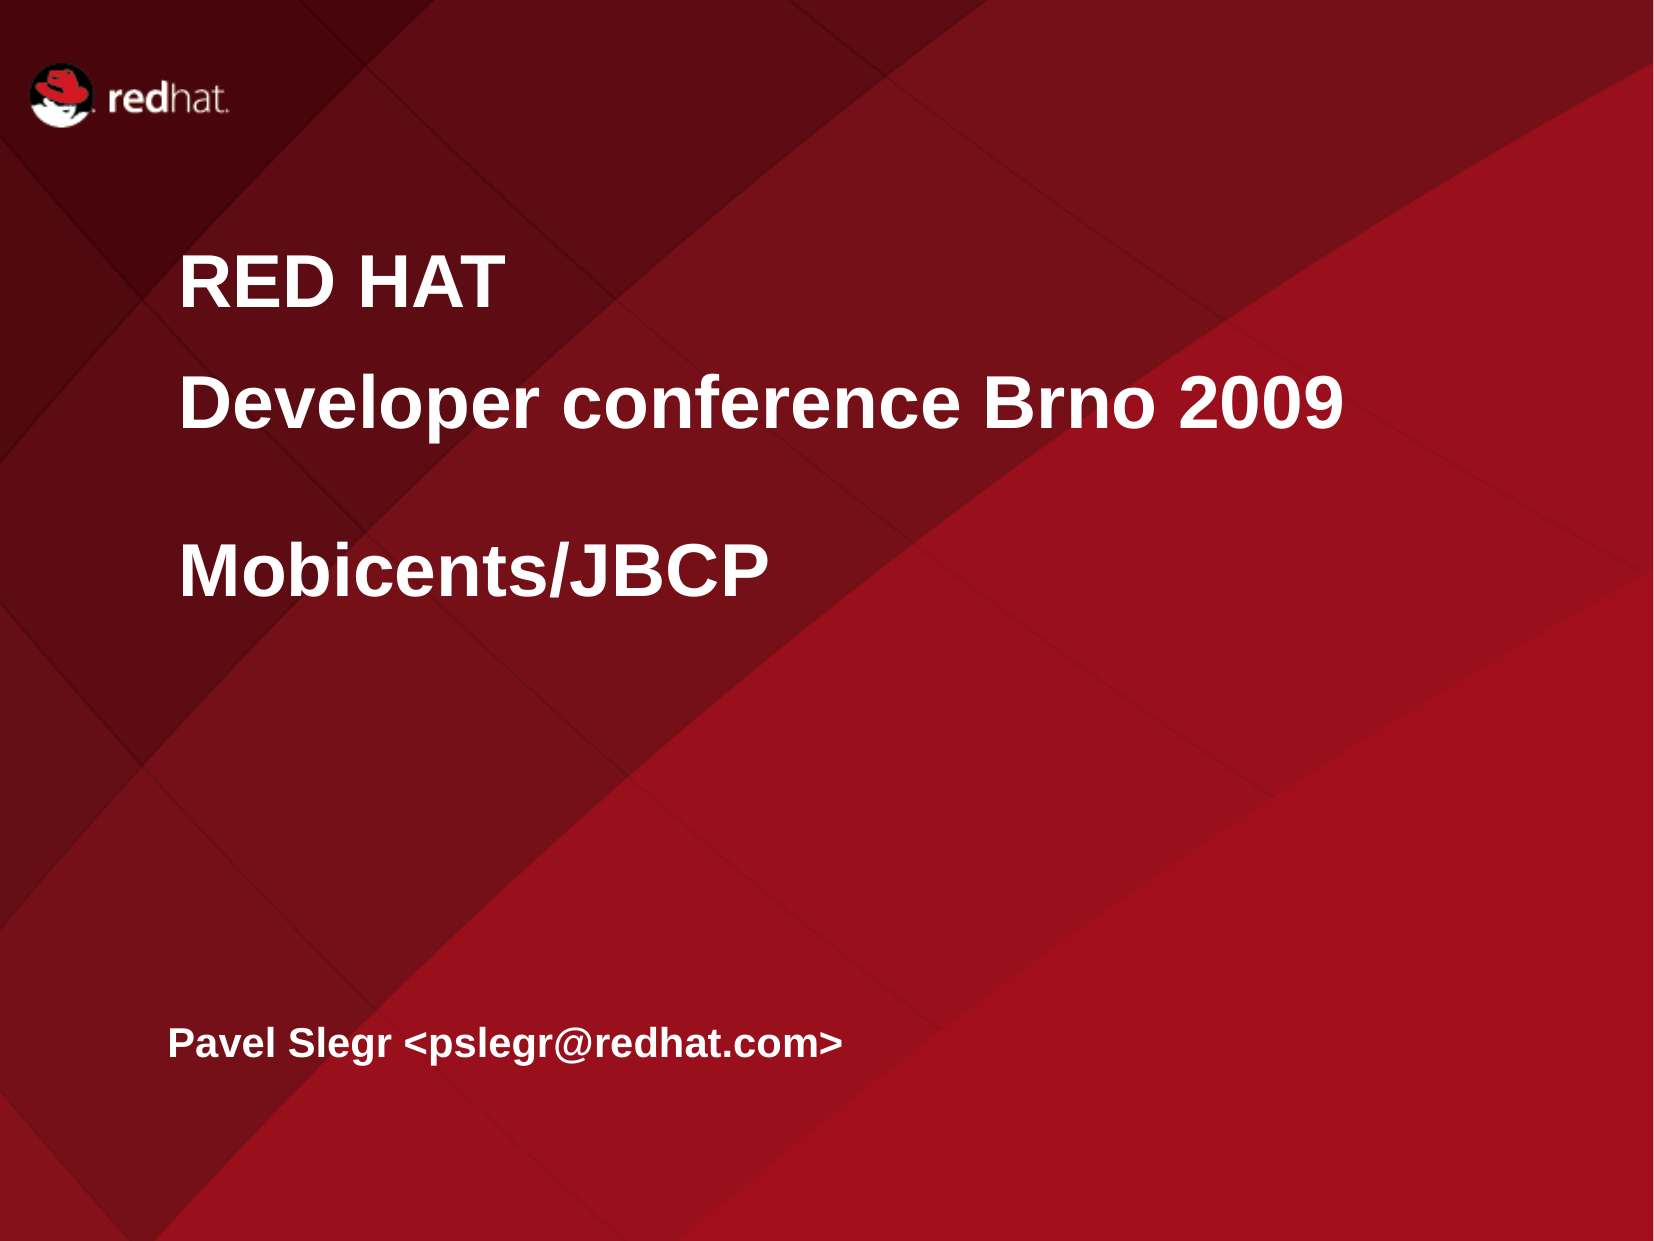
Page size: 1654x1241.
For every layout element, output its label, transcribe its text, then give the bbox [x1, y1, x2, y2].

text_box RED HAT Developer conference Brno 2009 Mobicents/JBCP [163, 232, 1359, 676]
text_box Pavel Slegr <pslegr@redhat.com> [152, 1012, 858, 1082]
picture [0, 0, 1654, 1241]
